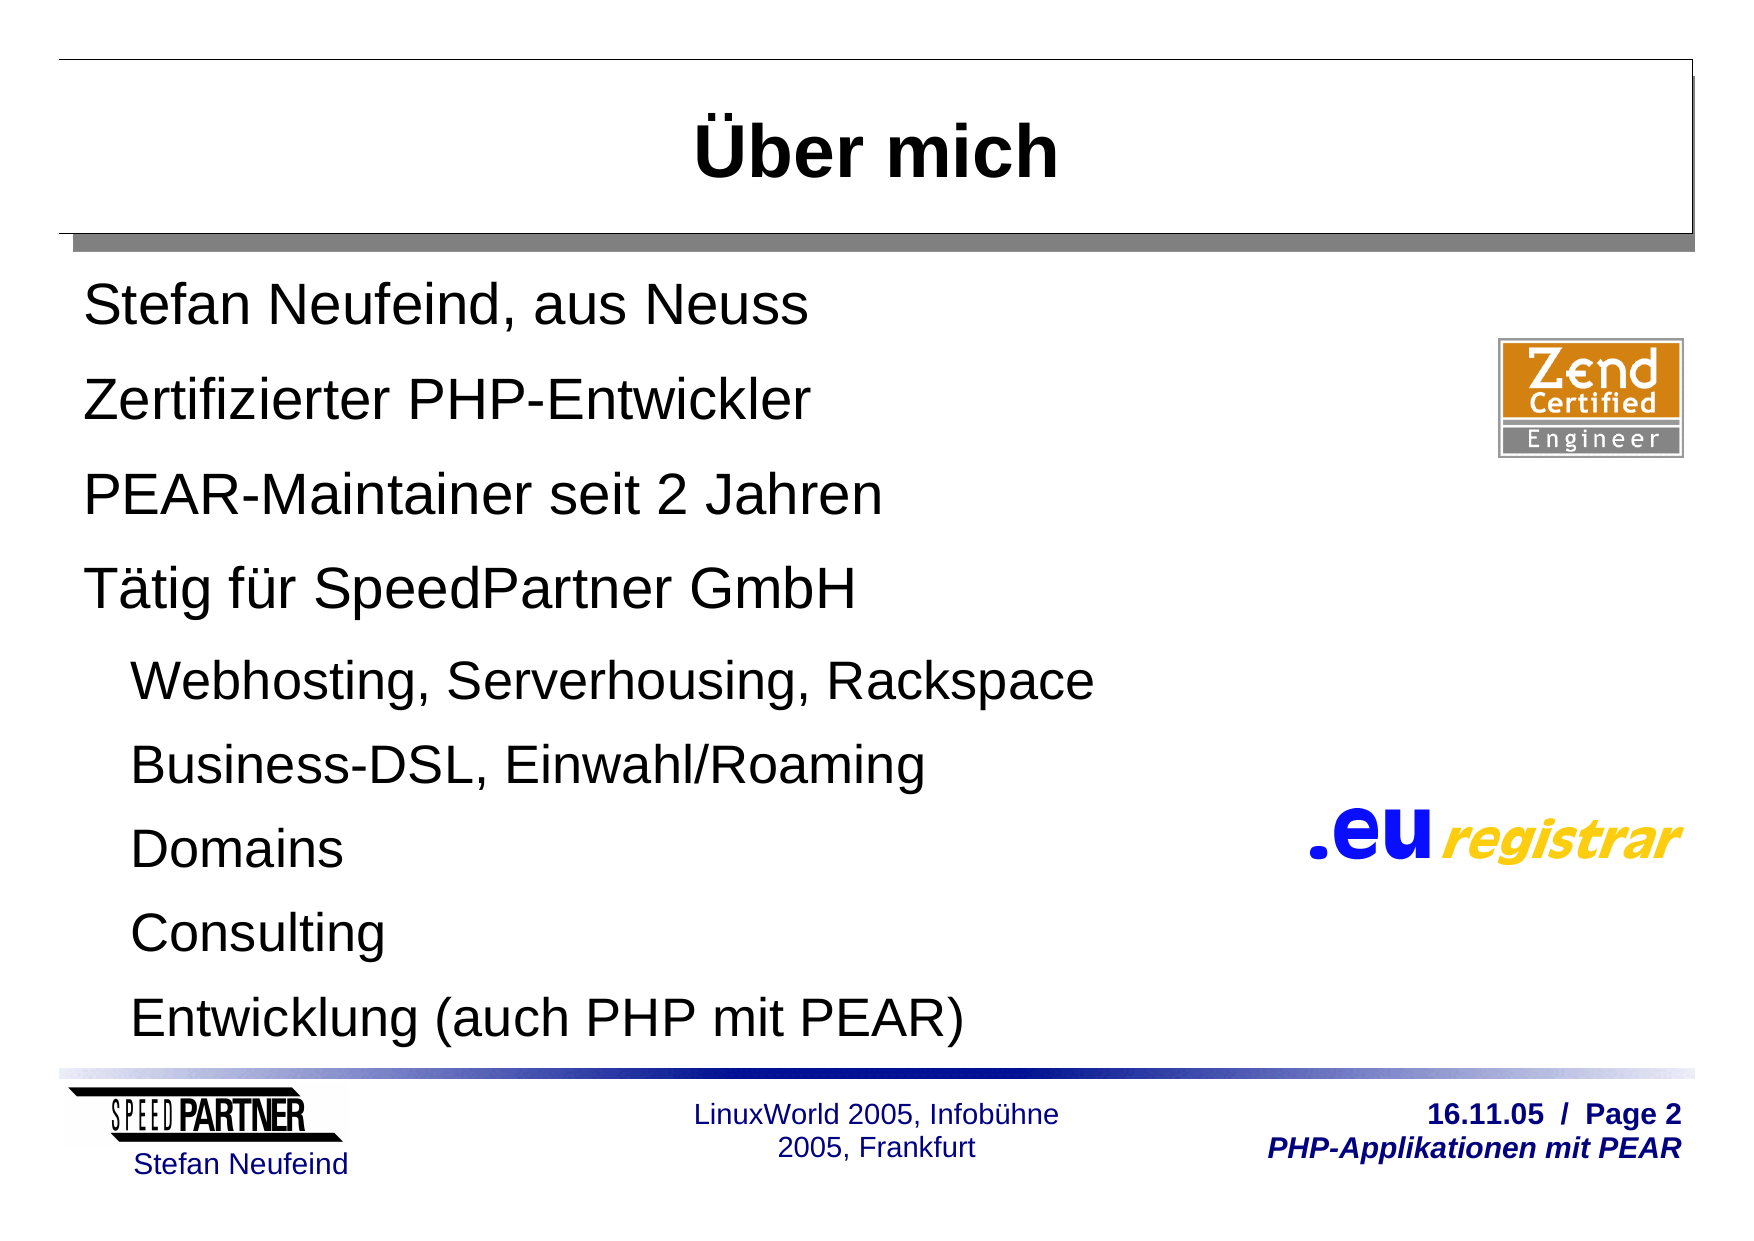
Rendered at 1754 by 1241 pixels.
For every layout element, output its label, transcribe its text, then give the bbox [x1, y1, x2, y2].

picture [59, 1068, 1695, 1079]
picture [64, 1082, 348, 1146]
list Stefan Neufeind, aus Neuss Zertifizierter PHP-Entwickler PEAR-Maintainer seit 2 Jahren Tätig für SpeedPartner GmbH Webhosting, Serverhousing, Rackspace Business-DSL, Einwahl/Roaming Domains Consulting Entwicklung (auch PHP mit PEAR) [71, 272, 1695, 1055]
picture [1498, 338, 1684, 458]
title Über mich [59, 59, 1695, 244]
picture [1310, 808, 1684, 865]
